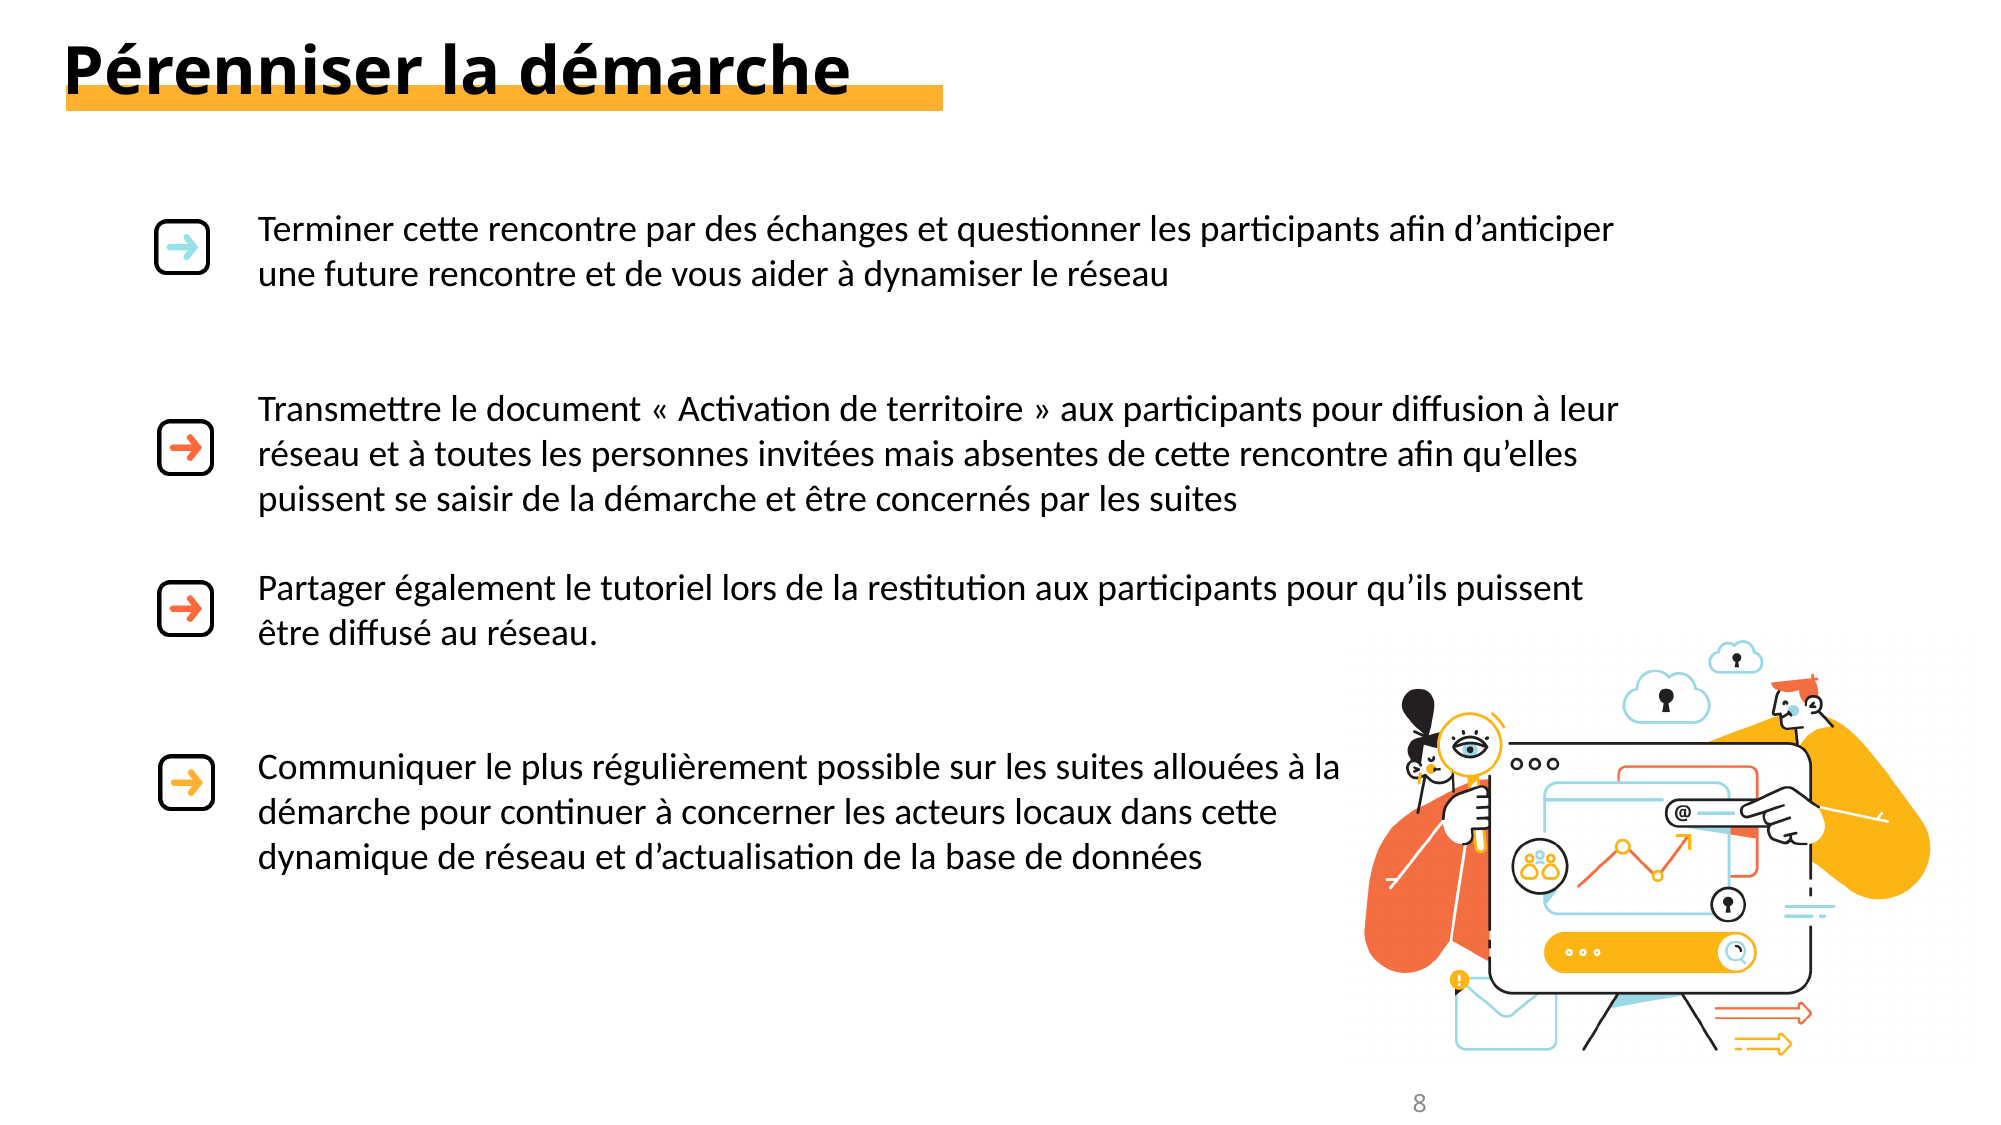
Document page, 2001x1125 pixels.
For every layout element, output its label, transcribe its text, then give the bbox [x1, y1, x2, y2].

text_box Terminer cette rencontre par des échanges et questionner les participants afin d’anticiper une future rencontre et de vous aider à dynamiser le réseau Transmettre le document « Activation de territoire » aux participants pour diffusion à leur réseau et à toutes les personnes invitées mais absentes de cette rencontre afin qu’elles puissent se saisir de la démarche et être concernés par les suites [242, 196, 1655, 555]
picture [157, 580, 214, 637]
text_box Partager également le tutoriel lors de la restitution aux participants pour qu’ils puissent être diffusé au réseau. [242, 555, 1655, 708]
picture [154, 219, 210, 275]
text_box 8 [1397, 1074, 1848, 1125]
picture [1348, 632, 1973, 1057]
text_box Communiquer le plus régulièrement possible sur les suites allouées à la démarche pour continuer à concerner les acteurs locaux dans cette dynamique de réseau et d’actualisation de la base de données [242, 734, 1384, 932]
text_box Pérenniser la démarche [48, 29, 1051, 113]
picture [157, 419, 214, 476]
picture [158, 754, 215, 811]
